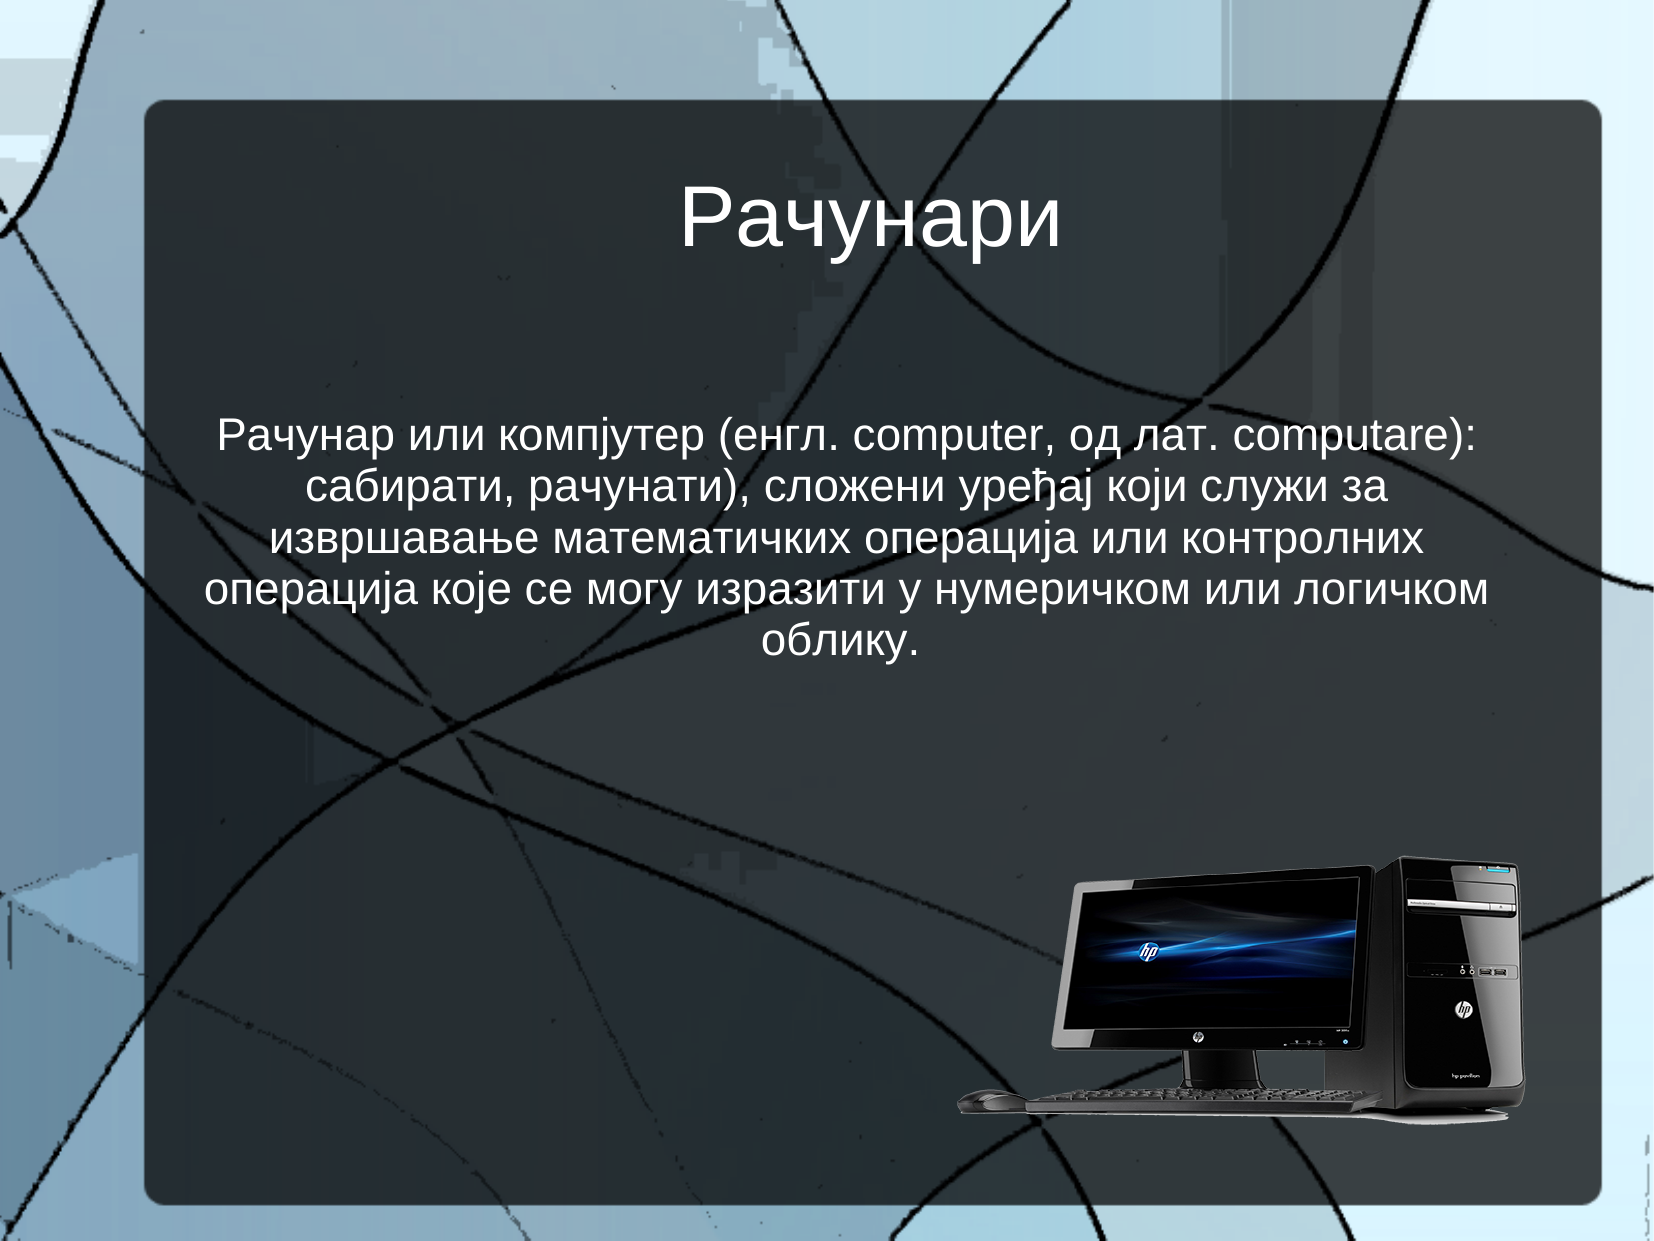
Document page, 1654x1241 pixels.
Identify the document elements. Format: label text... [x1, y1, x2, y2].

picture [0, 0, 1654, 1241]
subtitle Рачунар или компјутер (енгл. computer, од лат. computare): сабирати, рачунати), сложени уређај који служи за извршавање математичких операција или контролних операција које се могу изразити у нумеричком или логичком облику. [165, 195, 1530, 880]
title Рачунари [159, 108, 1583, 325]
